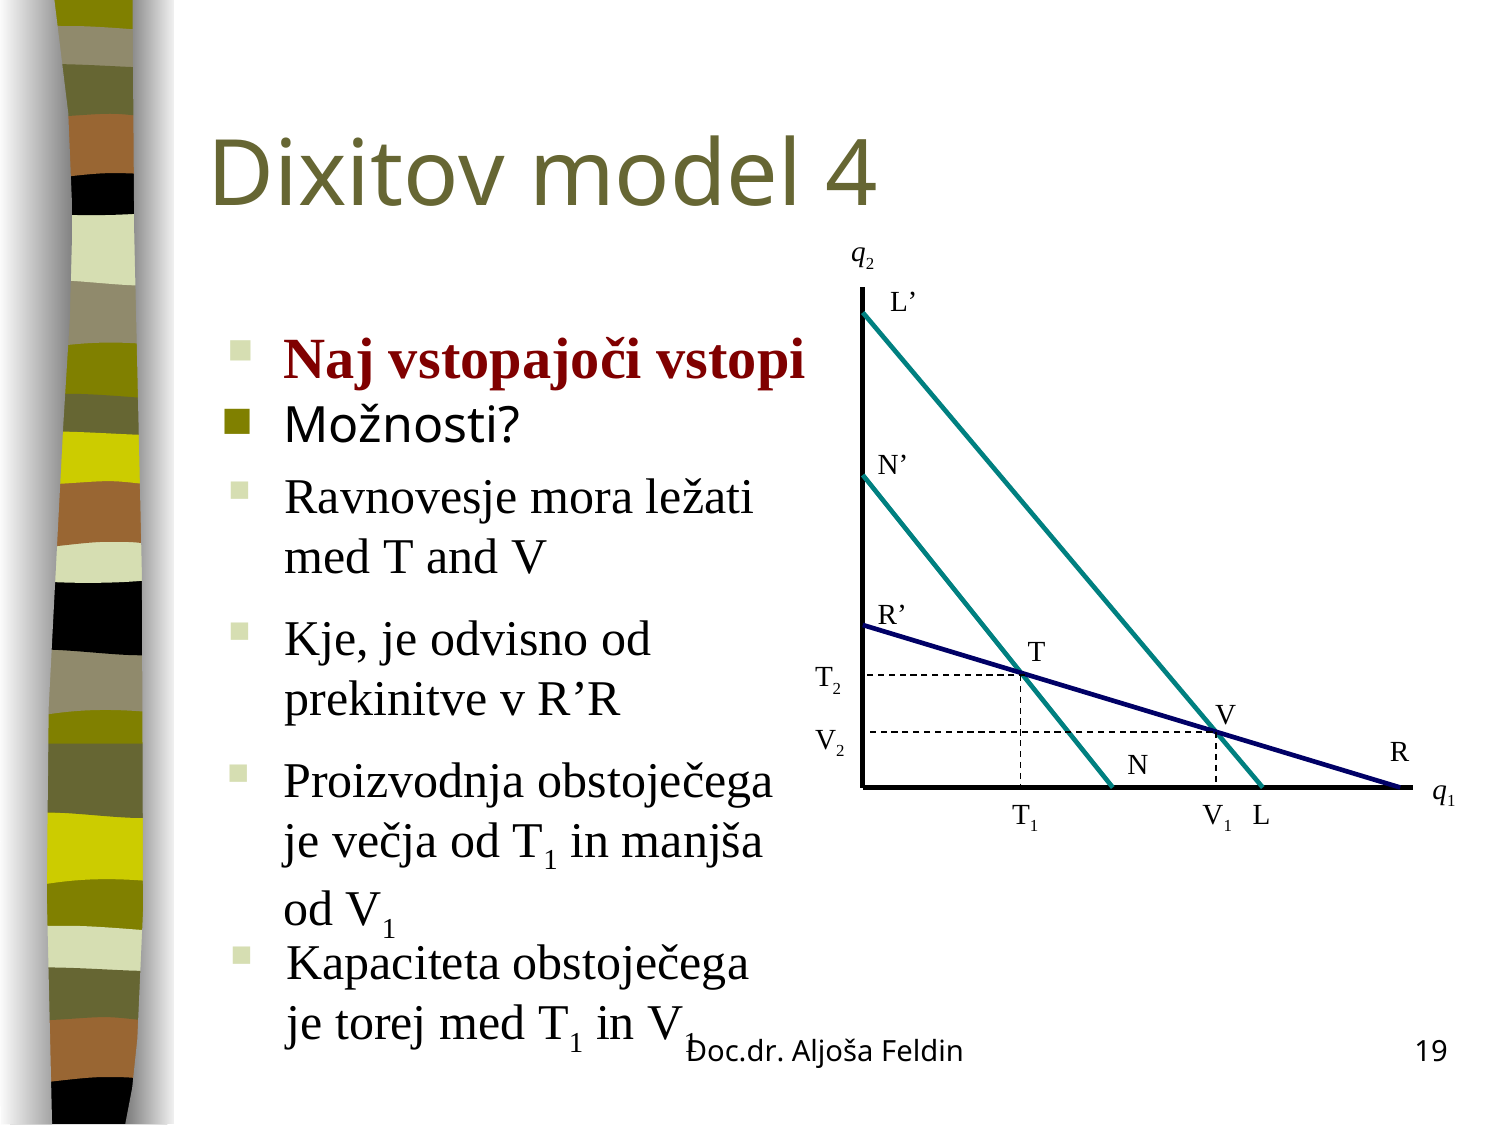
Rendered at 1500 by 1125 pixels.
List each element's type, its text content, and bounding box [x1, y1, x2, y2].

text_box <number> [1149, 1025, 1463, 1101]
text_box Proizvodnja obstoječega je večja od T1 in manjša od V1 [212, 739, 800, 865]
text_box L’ [875, 274, 963, 326]
text_box T1 [987, 787, 1063, 843]
text_box q2 [812, 224, 913, 281]
text_box T [1012, 624, 1076, 676]
text_box Kapaciteta obstoječega je torej med T1 in V1 [215, 921, 804, 1047]
text_box V [1200, 687, 1276, 738]
text_box L [1251, 787, 1313, 838]
text_box V2 [800, 712, 863, 768]
text_box Doc.dr. Aljoša Feldin [587, 1025, 1063, 1101]
text_box V1 [1187, 787, 1251, 843]
text_box N [1112, 737, 1163, 788]
text_box N’ [862, 437, 938, 488]
title Dixitov model 4 [192, 74, 1468, 263]
text_box Ravnovesje mora ležati med T and V [213, 456, 802, 582]
text_box T2 [802, 650, 863, 706]
text_box R [1375, 724, 1451, 776]
text_box Kje, je odvisno od prekinitve v R’R [213, 597, 802, 723]
text_box R’ [862, 587, 938, 638]
text_box Naj vstopajoči vstopi [212, 312, 863, 388]
list Možnosti? [212, 388, 788, 461]
text_box q1 [1412, 762, 1476, 818]
